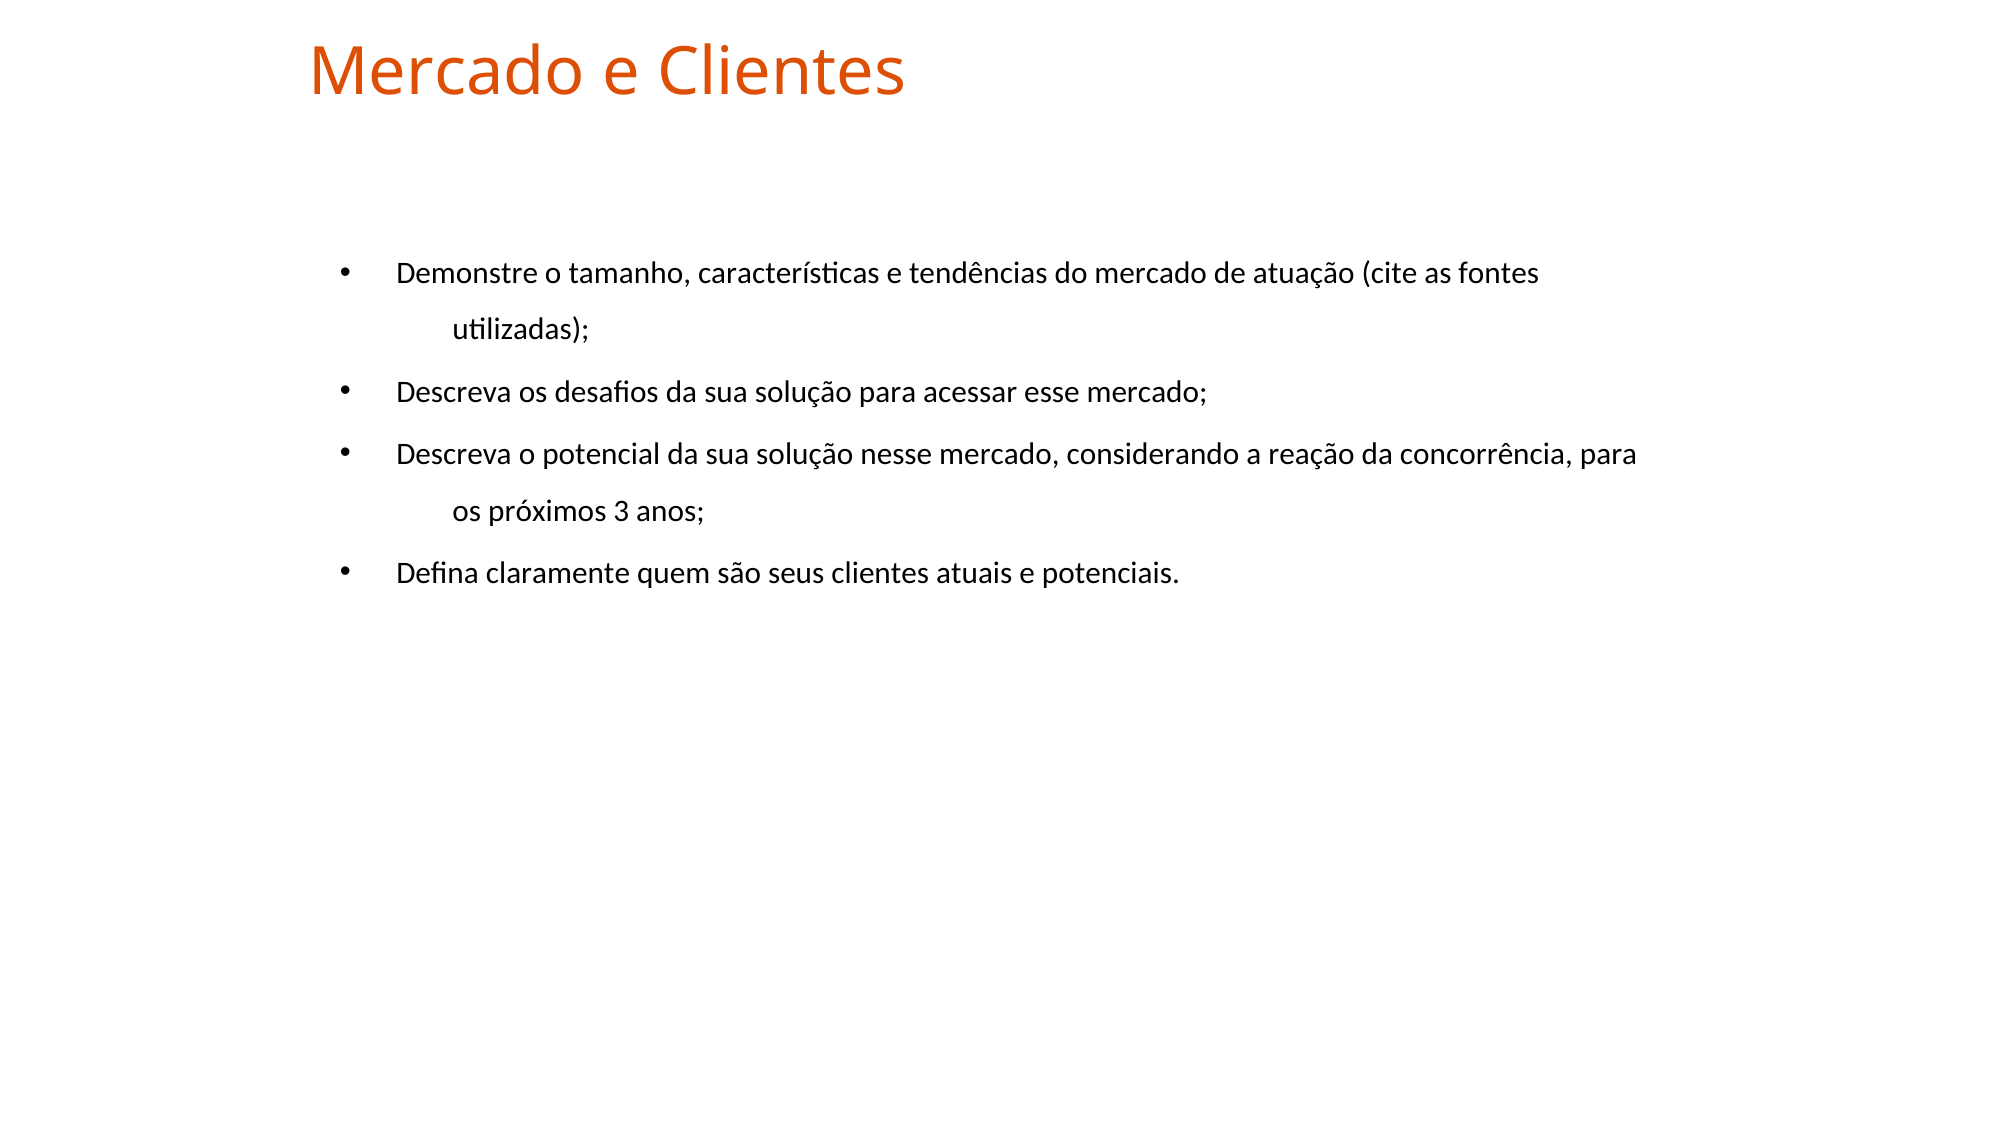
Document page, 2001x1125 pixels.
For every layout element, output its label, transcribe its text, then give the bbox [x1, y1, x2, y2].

text_box Demonstre o tamanho, características e tendências do mercado de atuação (cite as fontes utilizadas); Descreva os desafios da sua solução para acessar esse mercado; Descreva o potencial da sua solução nesse mercado, considerando a reação da concorrência, para os próximos 3 anos; Defina claramente quem são seus clientes atuais e potenciais. [324, 226, 1675, 1059]
text_box Mercado e Clientes [308, 2, 1690, 148]
